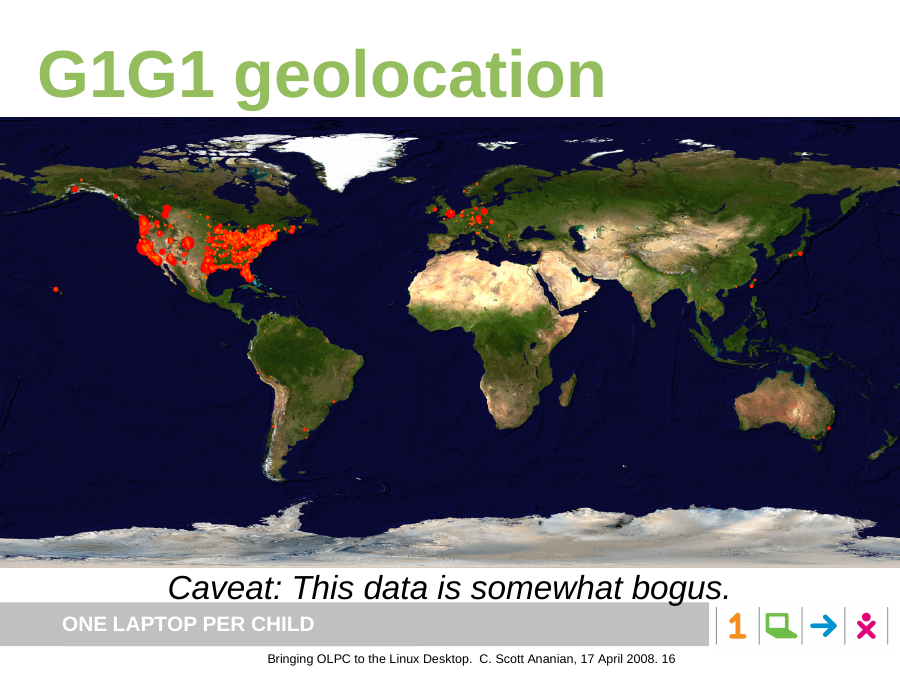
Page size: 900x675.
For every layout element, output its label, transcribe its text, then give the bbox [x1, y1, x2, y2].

picture [0, 117, 900, 568]
chart [61, 568, 844, 675]
picture [844, 598, 897, 654]
text_box Caveat: This data is somewhat bogus. [152, 562, 748, 615]
title G1G1 geolocation [37, 37, 856, 117]
